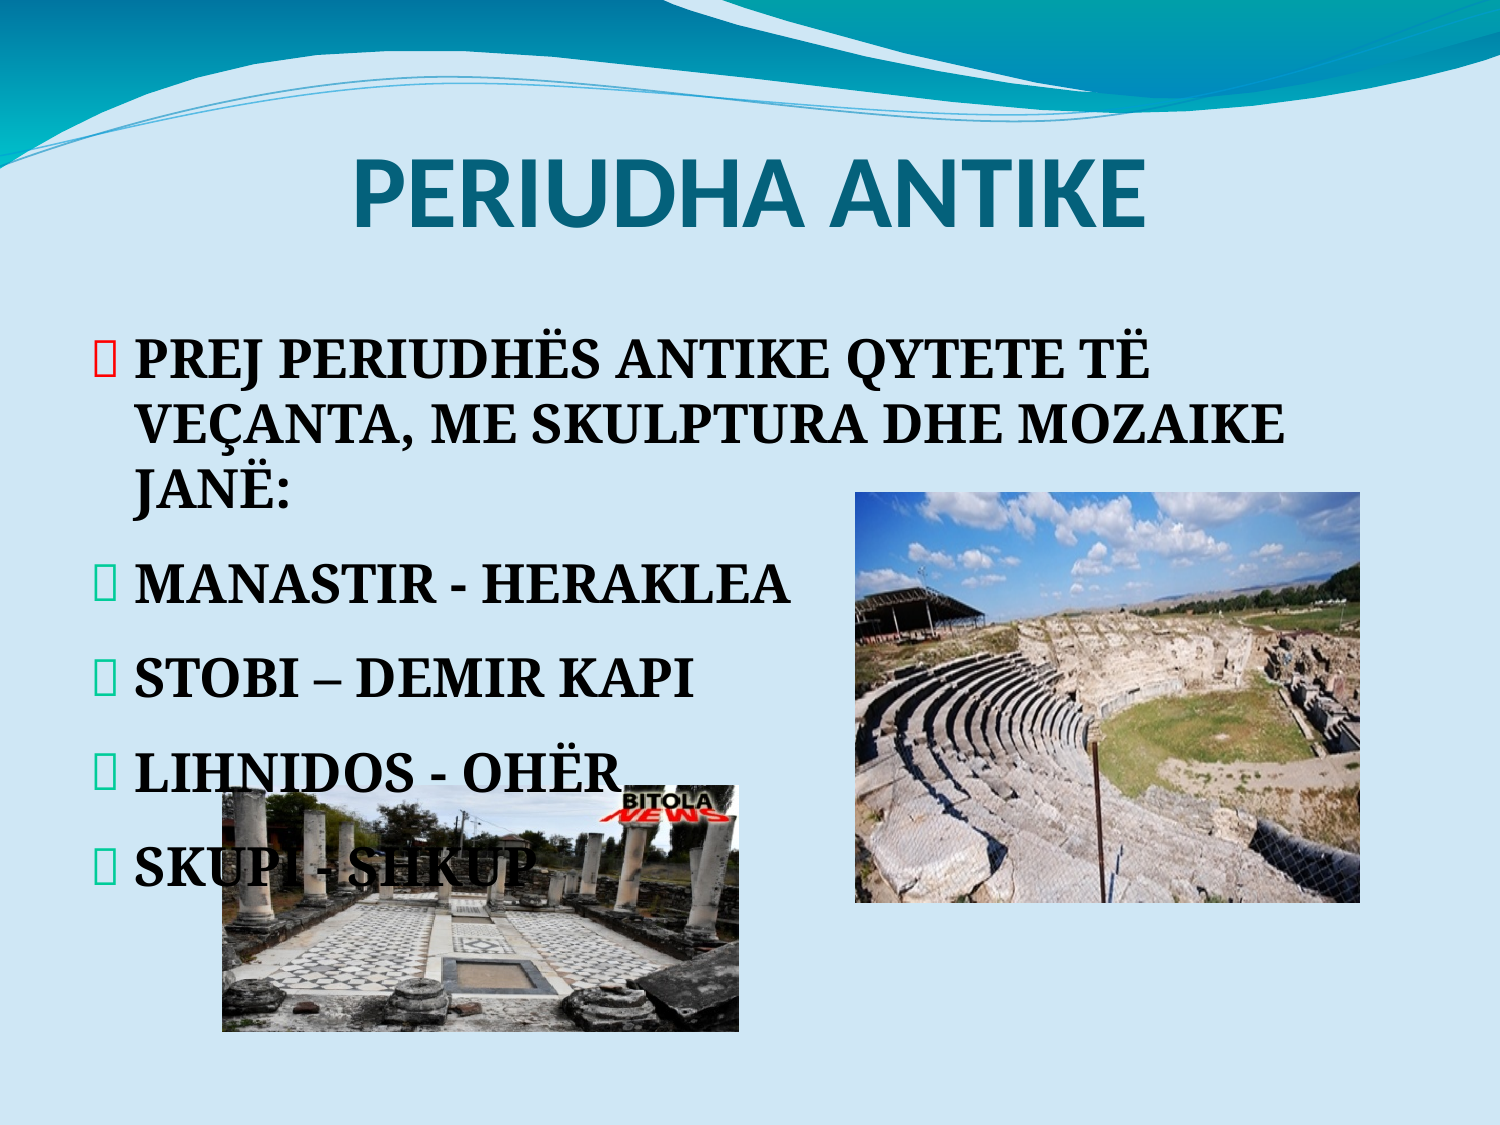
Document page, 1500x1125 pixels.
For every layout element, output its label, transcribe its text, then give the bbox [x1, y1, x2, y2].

title PERIUDHA ANTIKE [75, 115, 1425, 303]
list PREJ PERIUDHËS ANTIKE QYTETE TË VEÇANTA, ME SKULPTURA DHE MOZAIKE JANË: MANASTIR - HERAKLEA STOBI – DEMIR KAPI LIHNIDOS - OHËR SKUPI - SHKUP [75, 317, 1425, 1038]
picture [855, 492, 1360, 903]
